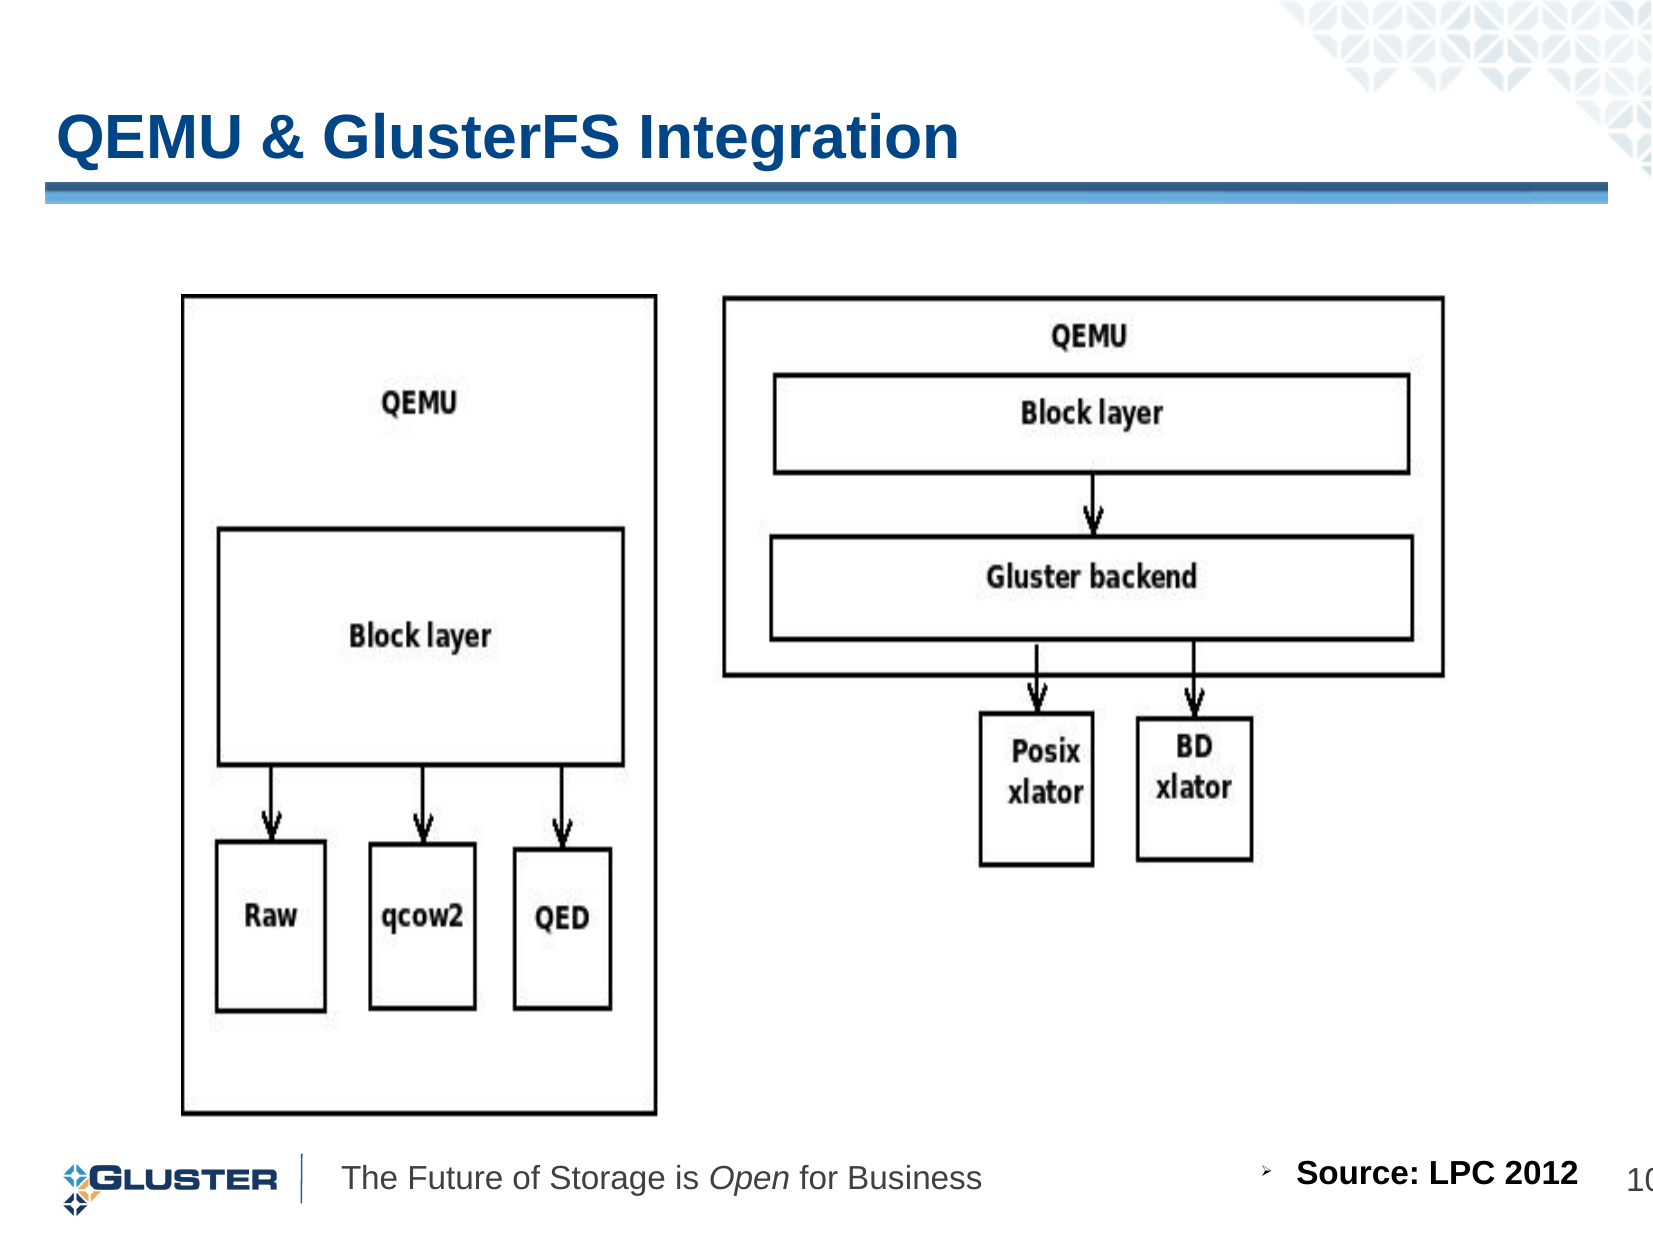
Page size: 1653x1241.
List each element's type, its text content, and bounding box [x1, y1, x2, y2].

picture [38, 1145, 292, 1237]
text_box QEMU & GlusterFS Integration [41, 94, 1400, 180]
picture [45, 0, 1652, 204]
picture [181, 294, 1447, 1123]
text_box Source: LPC 2012 [1104, 1045, 1653, 1241]
